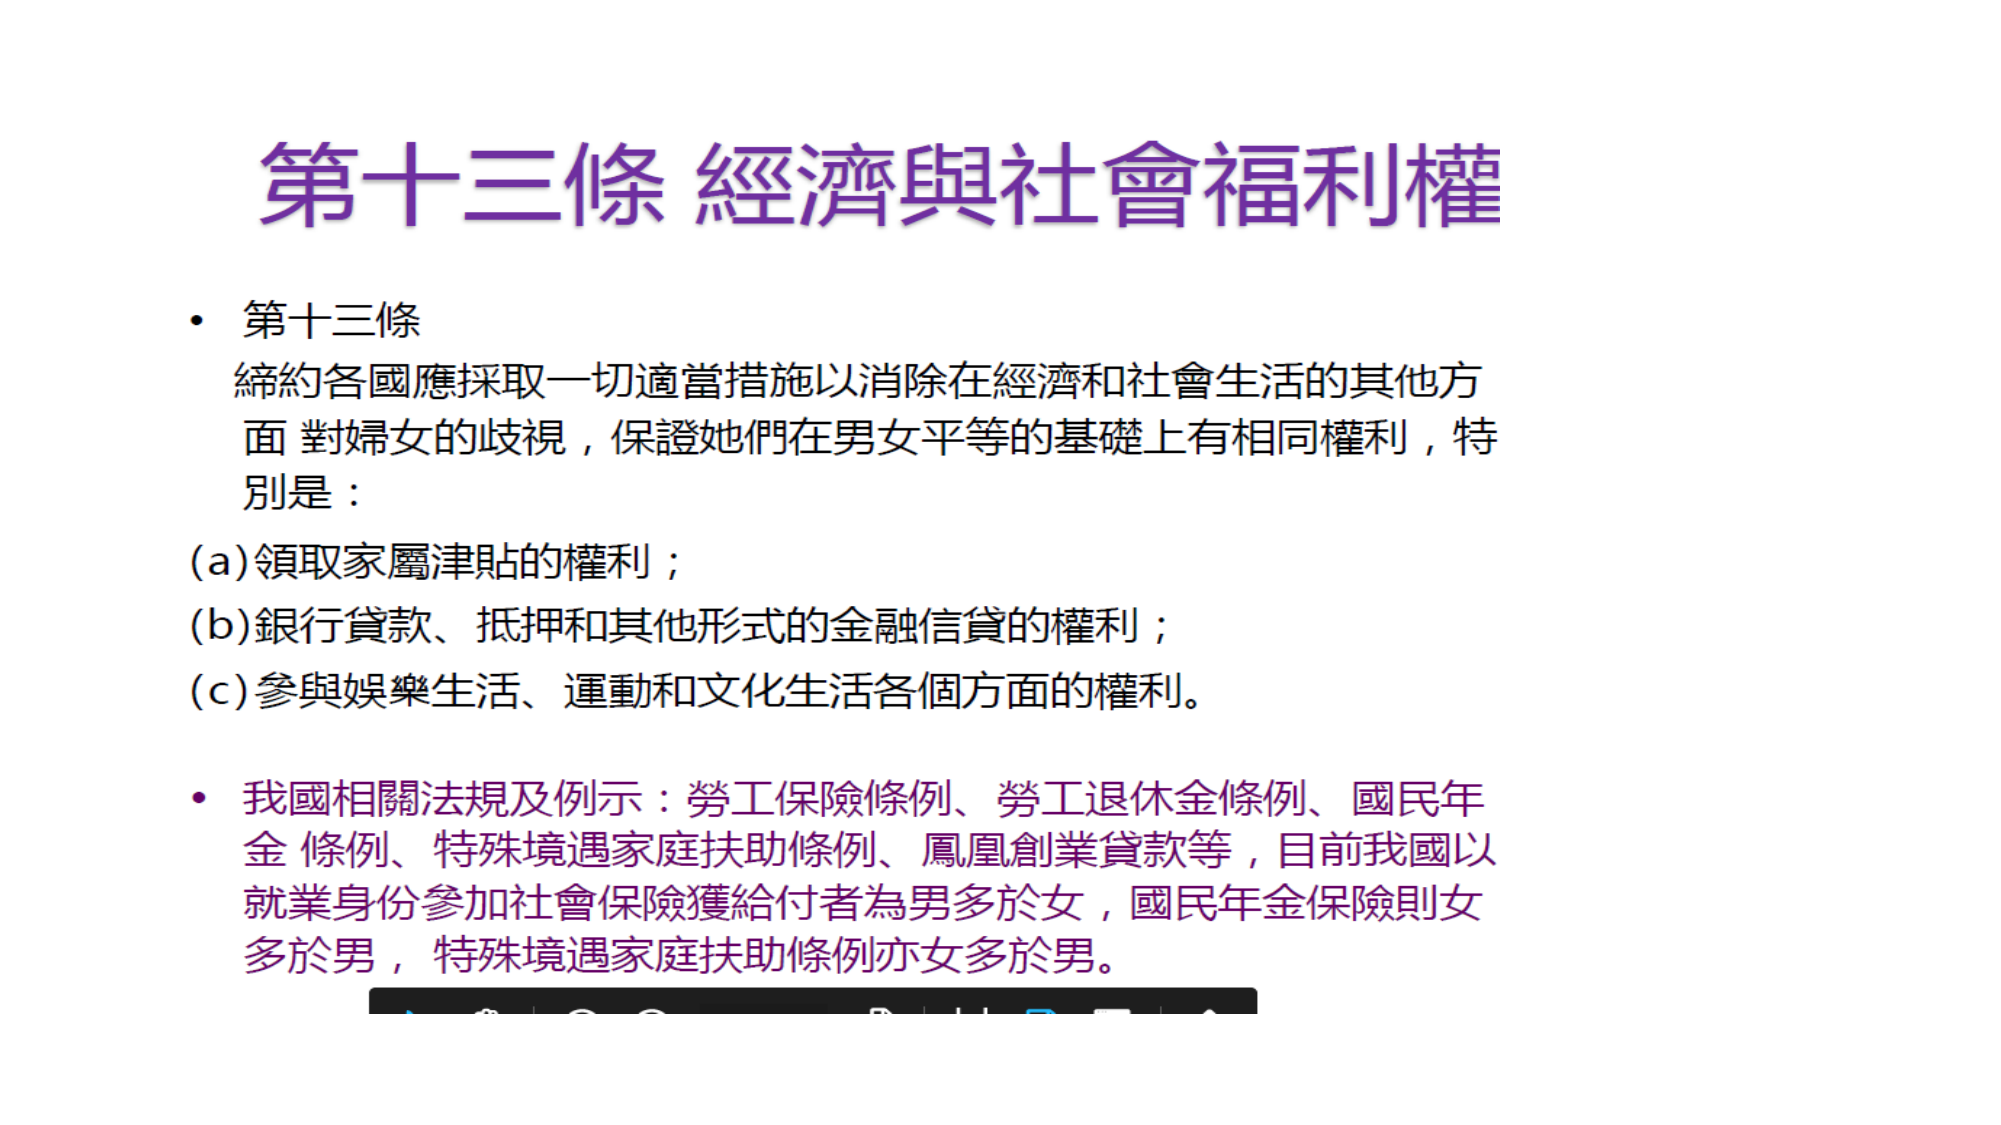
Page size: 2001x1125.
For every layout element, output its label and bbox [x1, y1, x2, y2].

picture [153, 112, 1500, 1014]
